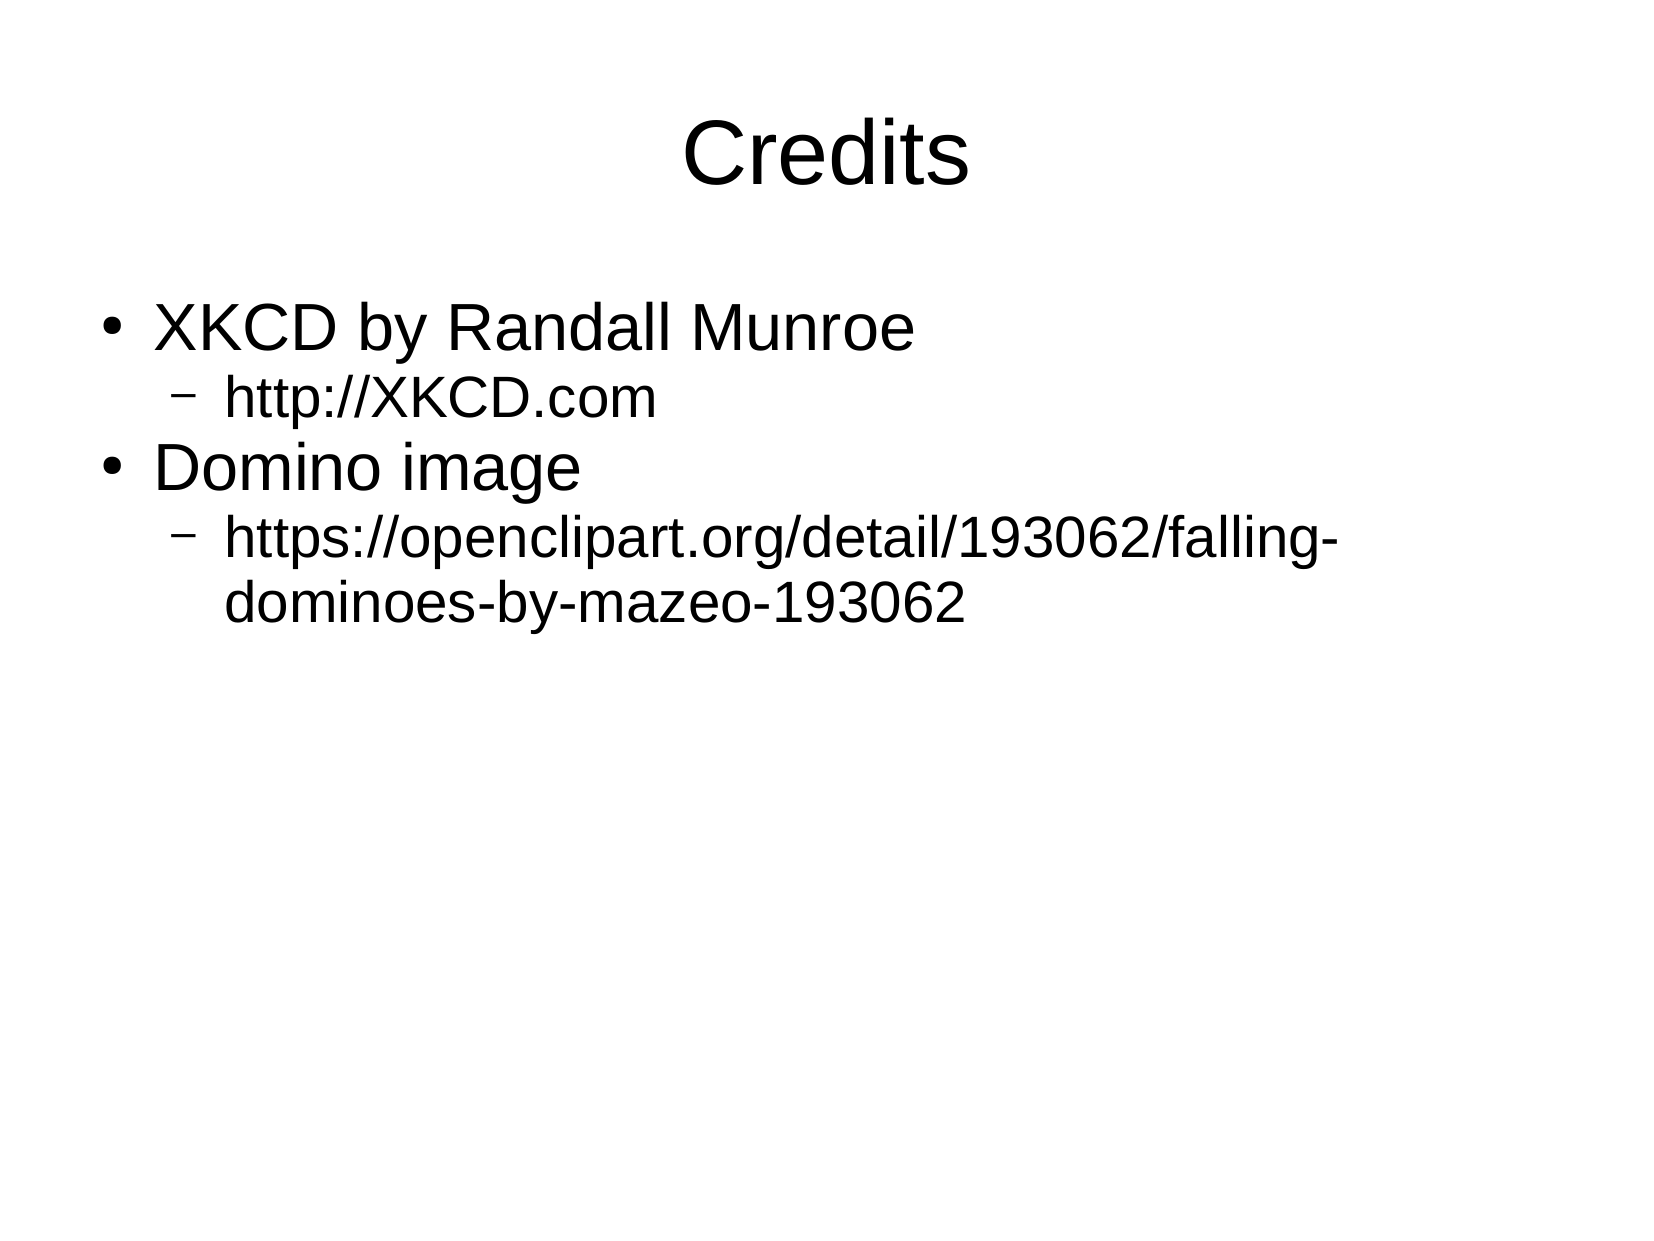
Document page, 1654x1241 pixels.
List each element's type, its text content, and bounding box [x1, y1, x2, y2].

title Credits [82, 49, 1571, 257]
list XKCD by Randall Munroe http://XKCD.com Domino image https://openclipart.org/detail/193062/falling-dominoes-by-mazeo-193062 [82, 290, 1538, 1010]
